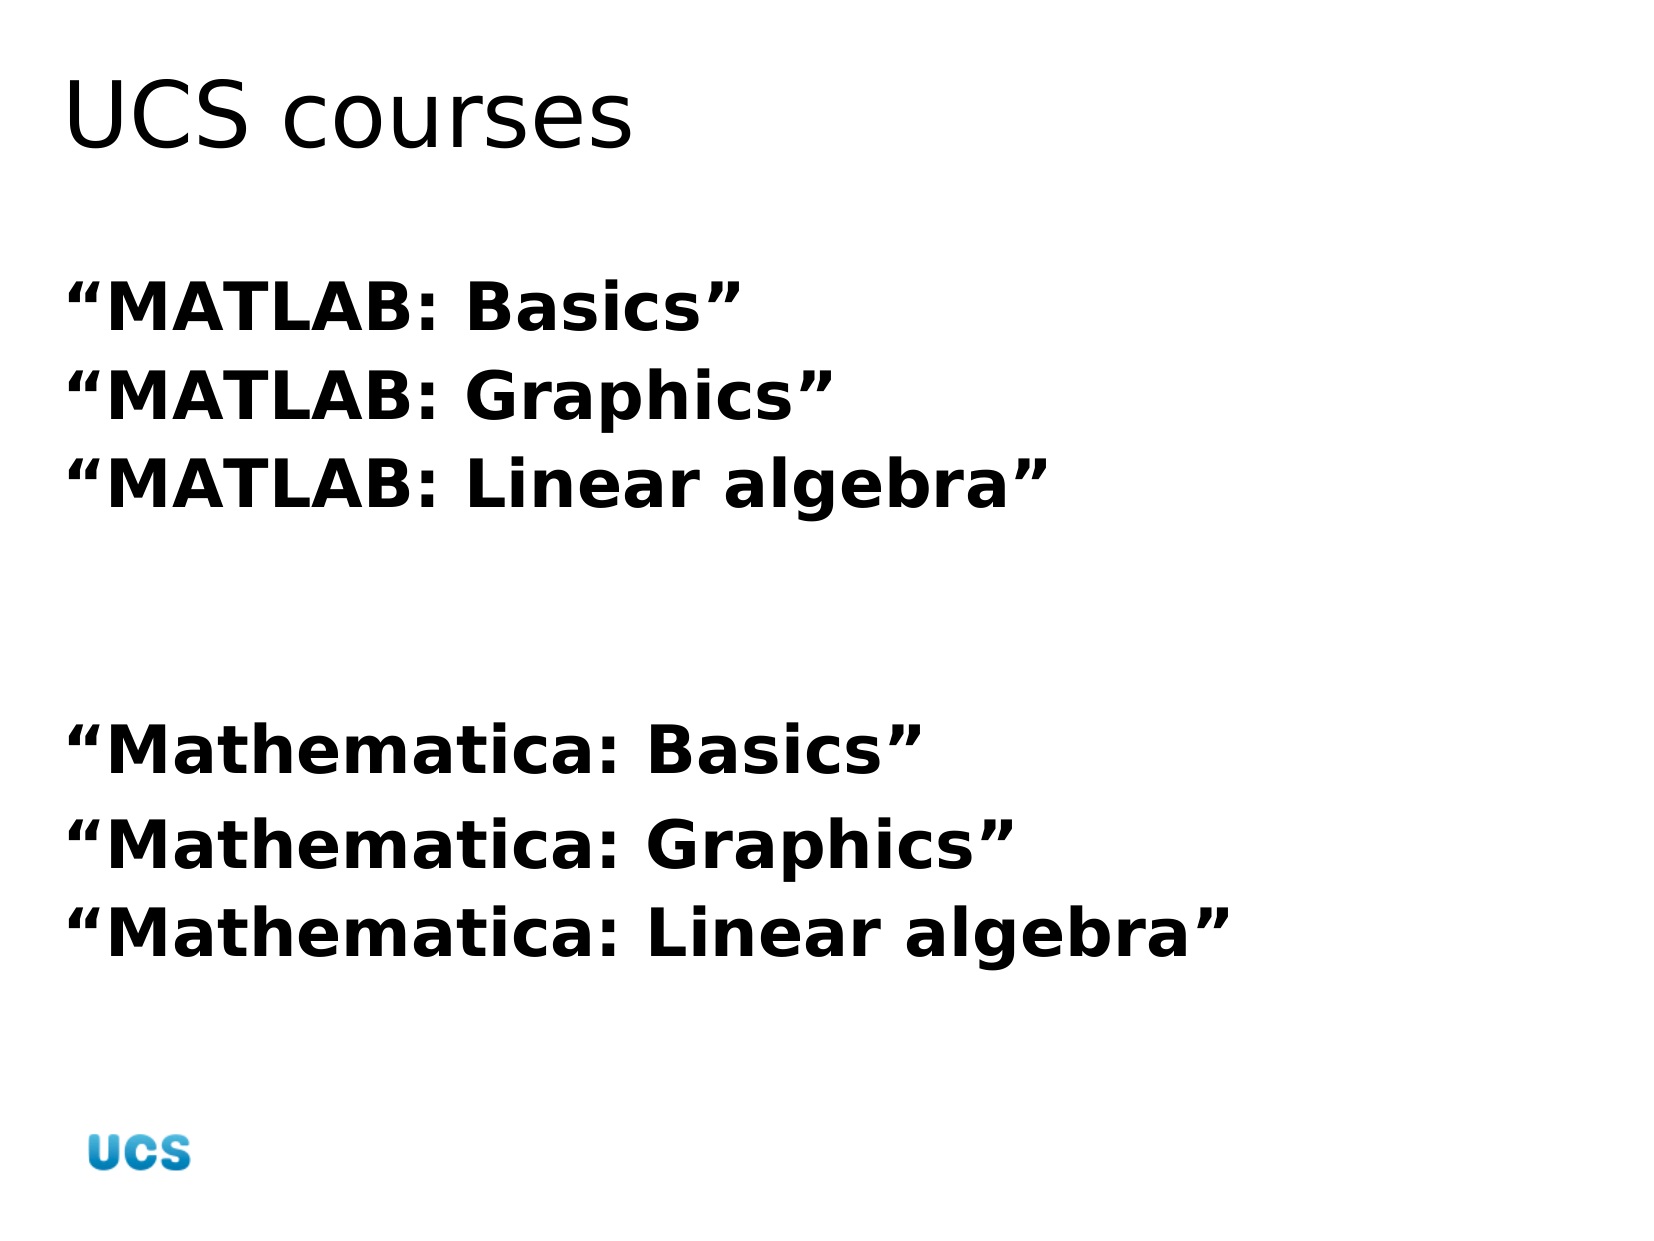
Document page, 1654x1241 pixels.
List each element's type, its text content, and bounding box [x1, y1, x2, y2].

text_box “MATLAB: Graphics” [59, 354, 842, 439]
text_box “MATLAB: Linear algebra” [59, 442, 1058, 527]
text_box “Mathematica: Linear algebra” [59, 891, 1240, 976]
text_box “Mathematica: Graphics” [59, 803, 1024, 887]
text_box UCS courses [59, 59, 639, 173]
text_box “MATLAB: Basics” [59, 265, 750, 350]
picture [88, 1133, 191, 1172]
text_box “Mathematica: Basics” [59, 708, 931, 793]
